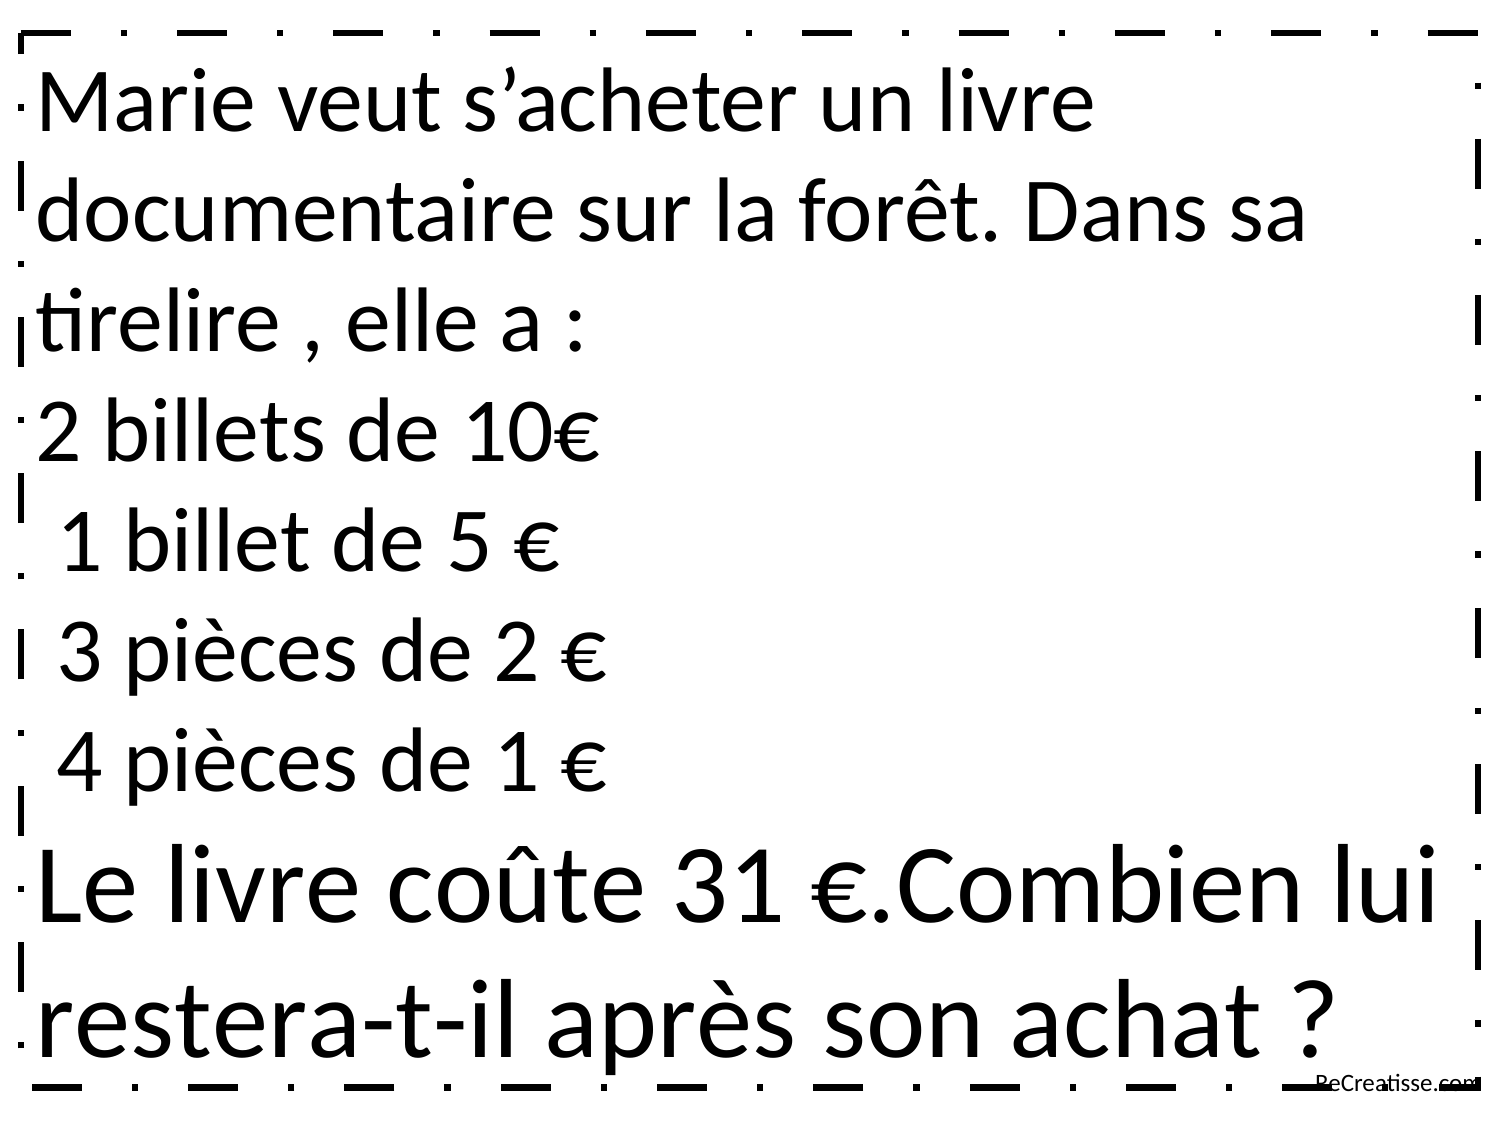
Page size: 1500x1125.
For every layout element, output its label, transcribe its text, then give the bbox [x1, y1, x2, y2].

text_box ReCreatisse.com [1300, 1059, 1498, 1105]
text_box Marie veut s’acheter un livre documentaire sur la forêt. Dans sa tirelire , elle a : 2 billets de 10€ 1 billet de 5 € 3 pièces de 2 € 4 pièces de 1 € Le livre coûte 31 €.Combien lui restera-t-il après son achat ? [21, 33, 1478, 1088]
